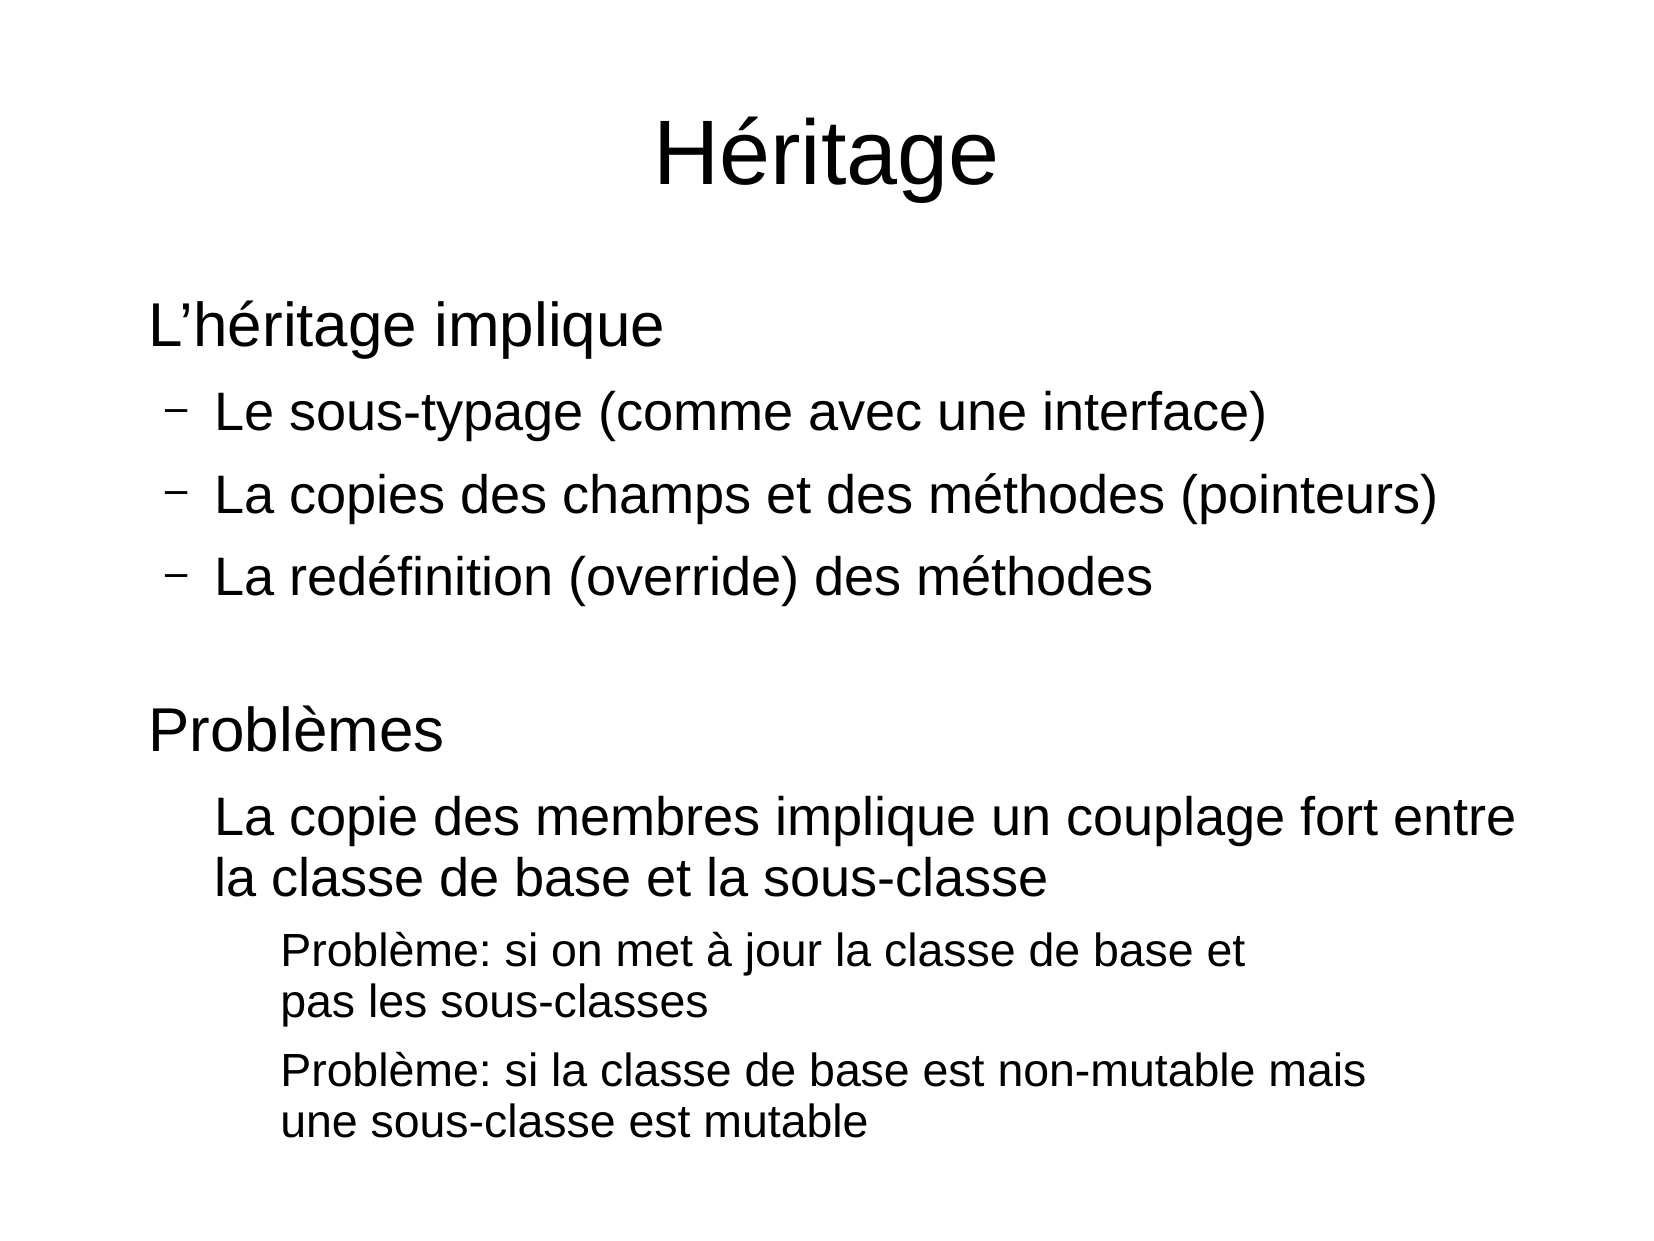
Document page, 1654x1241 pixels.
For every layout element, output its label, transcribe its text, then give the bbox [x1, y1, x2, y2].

title Héritage [82, 49, 1571, 257]
list L’héritage implique Le sous-typage (comme avec une interface) La copies des champs et des méthodes (pointeurs) La redéfinition (override) des méthodes Problèmes La copie des membres implique un couplage fort entre la classe de base et la sous-classe Problème: si on met à jour la classe de base et pas les sous-classes Problème: si la classe de base est non-mutable mais une sous-classe est mutable [82, 290, 1571, 1156]
